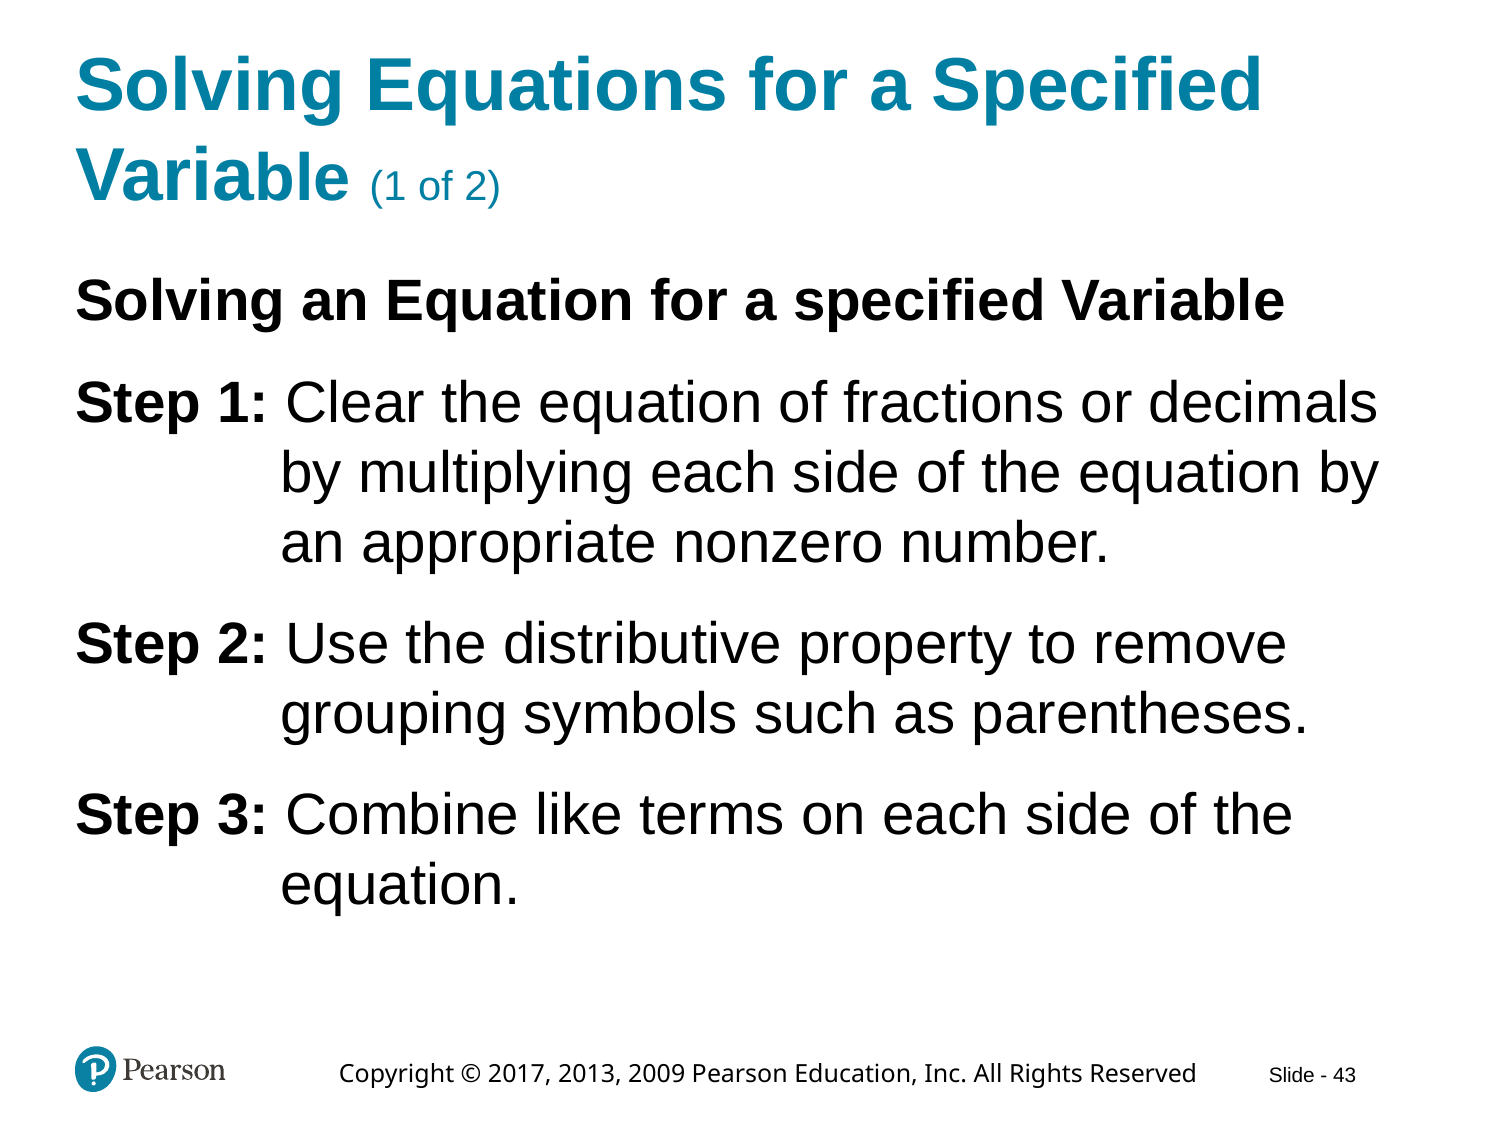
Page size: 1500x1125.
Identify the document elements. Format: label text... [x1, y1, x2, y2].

title Solving Equations for a Specified Variable (1 of 2) [75, 35, 1425, 216]
list Solving an Equation for a specified Variable Step 1: Clear the equation of fractions or decimals by multiplying each side of the equation by an appropriate nonzero number. Step 2: Use the distributive property to remove grouping symbols such as parentheses. Step 3: Combine like terms on each side of the equation. [75, 262, 1425, 938]
